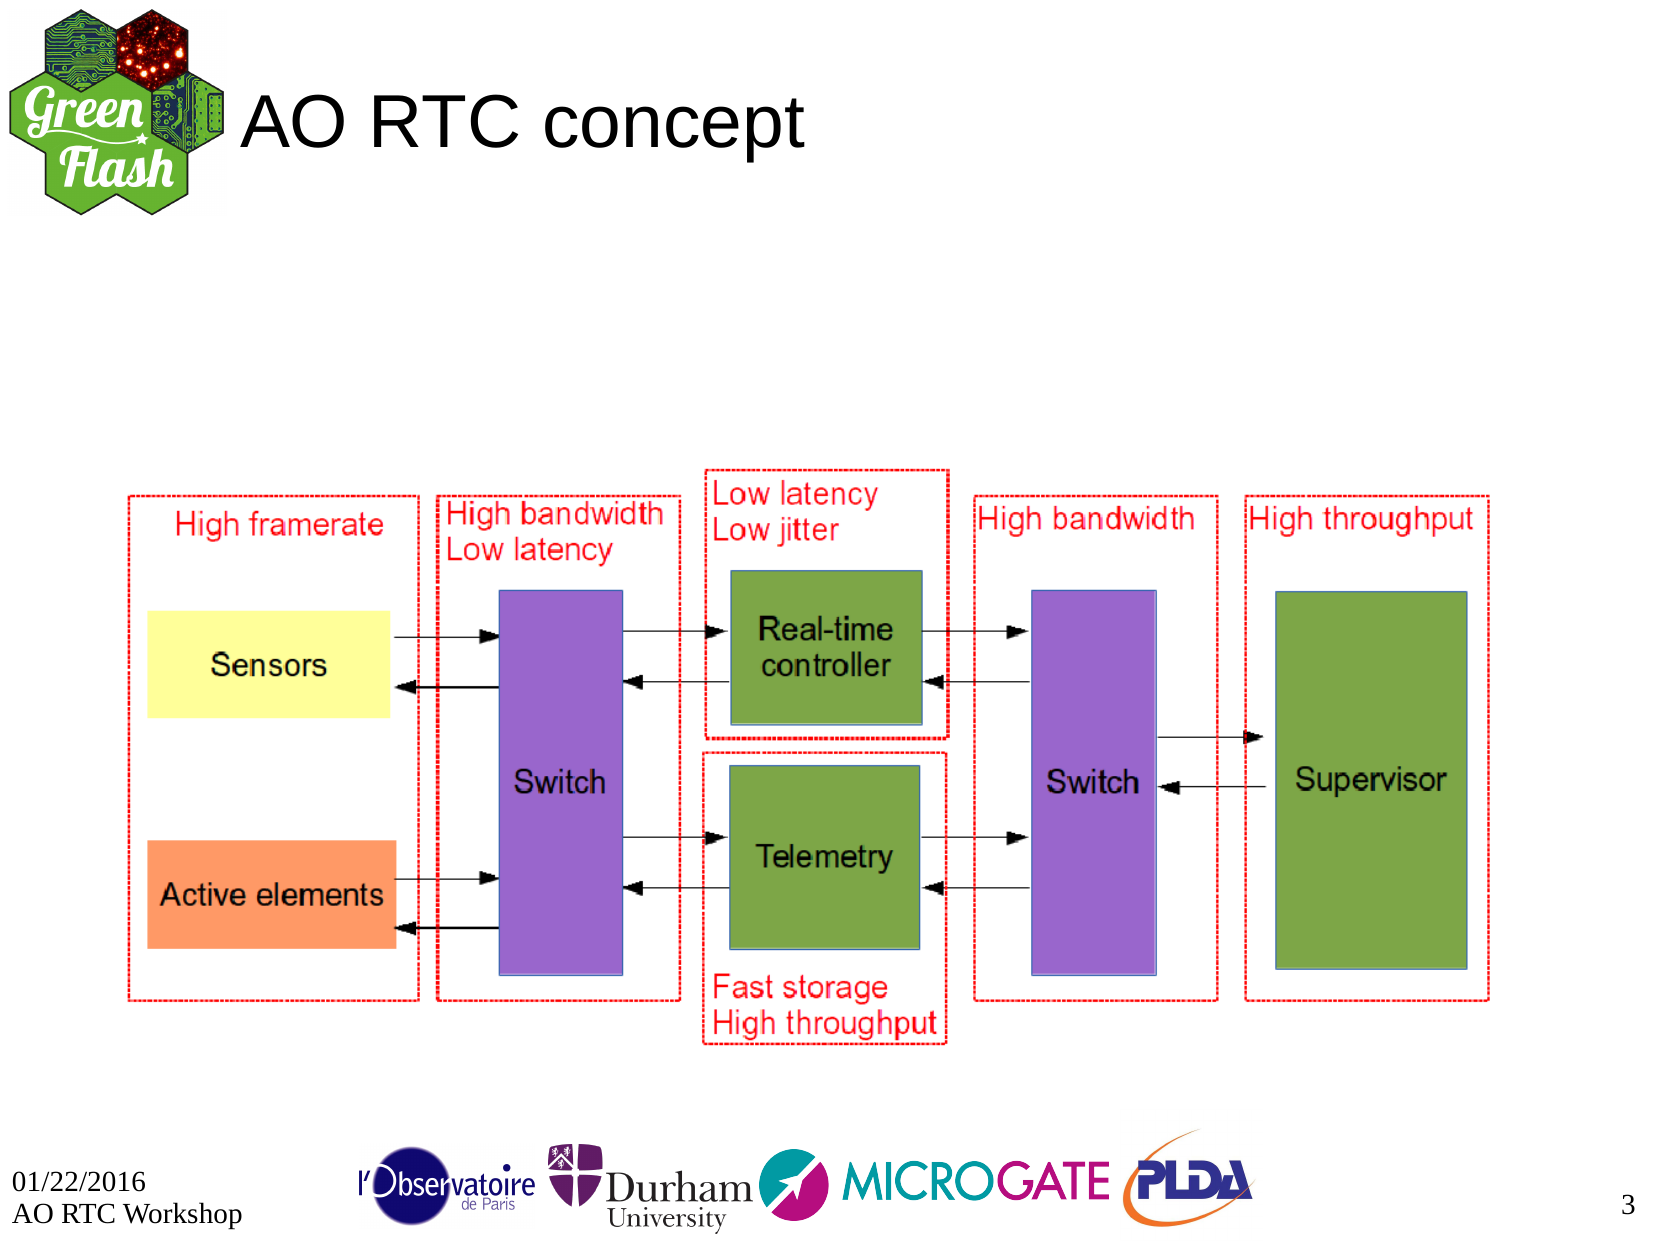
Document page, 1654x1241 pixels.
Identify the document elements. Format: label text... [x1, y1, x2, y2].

picture [7, 9, 227, 216]
title AO RTC concept [240, 17, 1571, 226]
picture [359, 1143, 535, 1229]
picture [1120, 1109, 1263, 1241]
picture [759, 1149, 1109, 1221]
picture [548, 1144, 753, 1234]
picture [60, 411, 1549, 1066]
